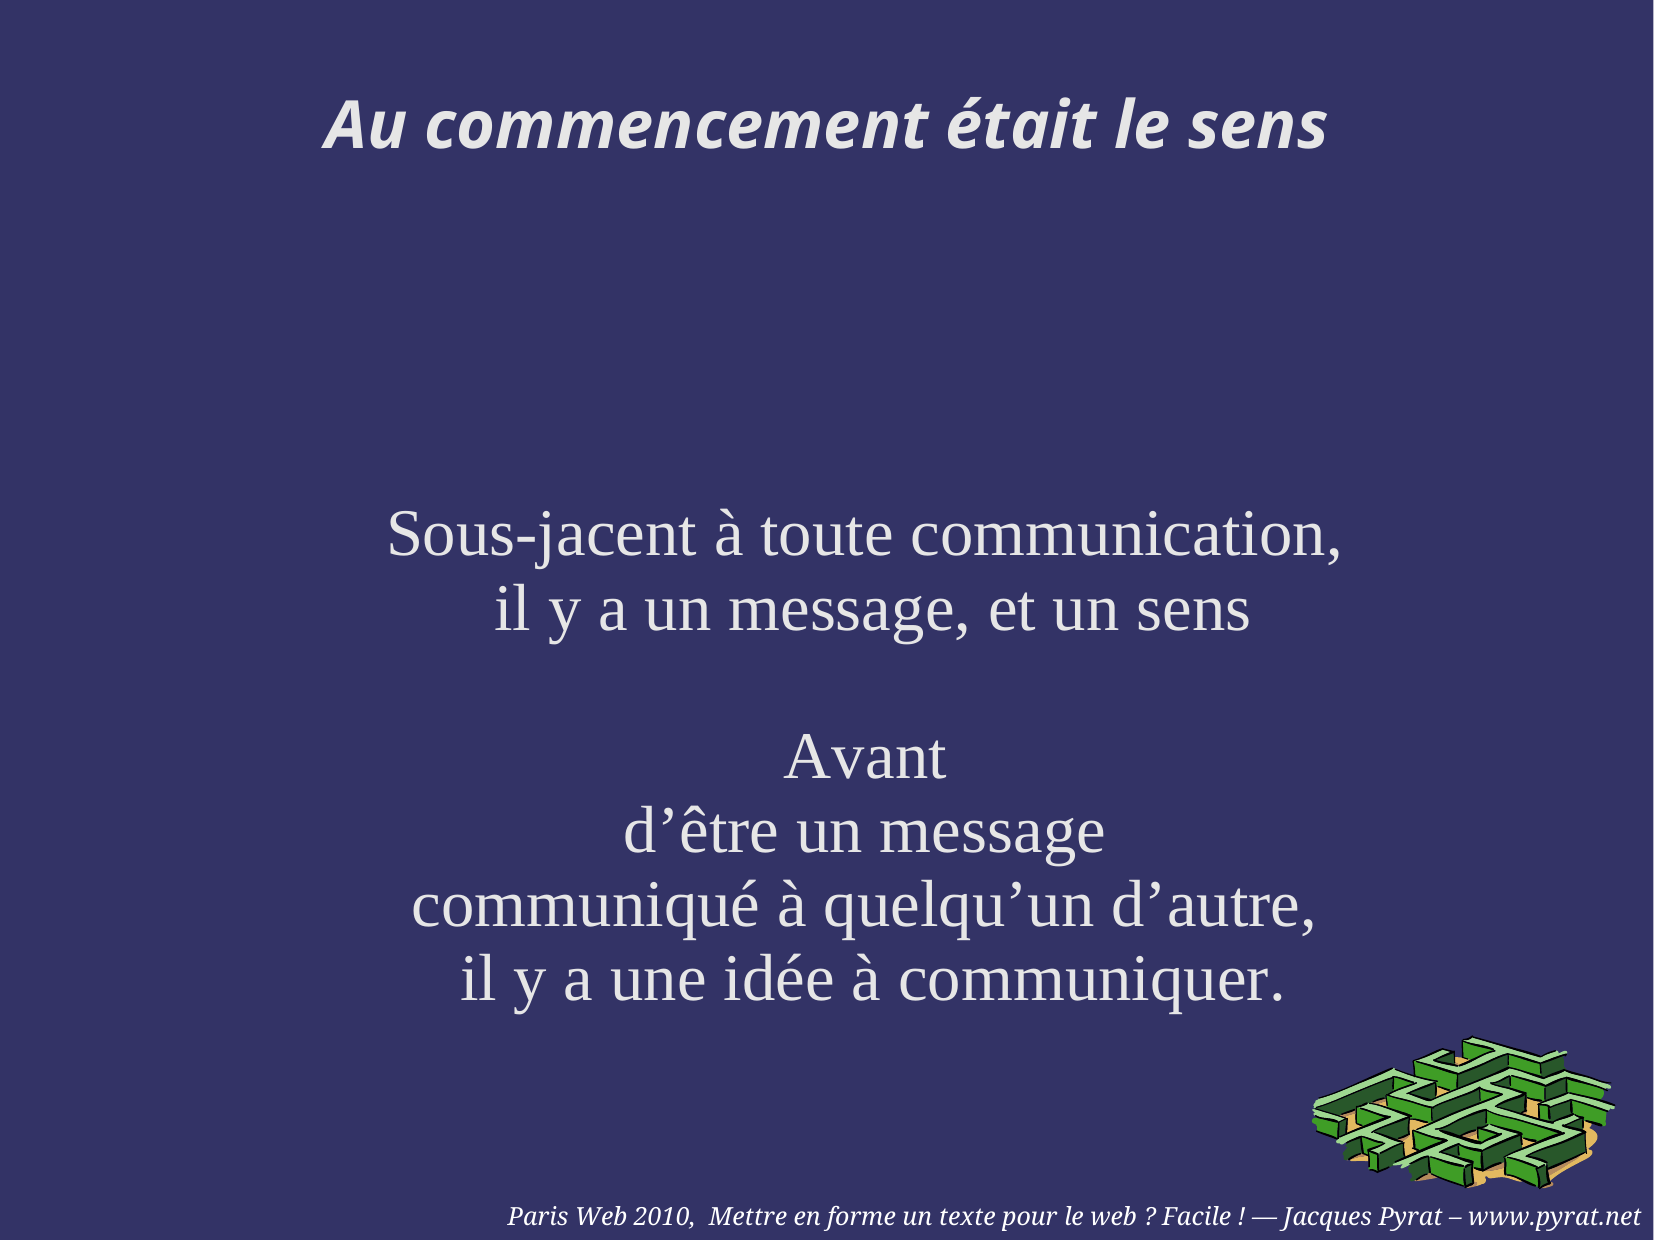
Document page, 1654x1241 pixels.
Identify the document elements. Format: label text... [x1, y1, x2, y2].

subtitle Sous-jacent à toute communication, il y a un message, et un sens Avant d’être un message communiqué à quelqu’un d’autre, il y a une idée à communiquer. [178, 364, 1570, 1147]
title Au commencement était le sens [121, 19, 1534, 227]
